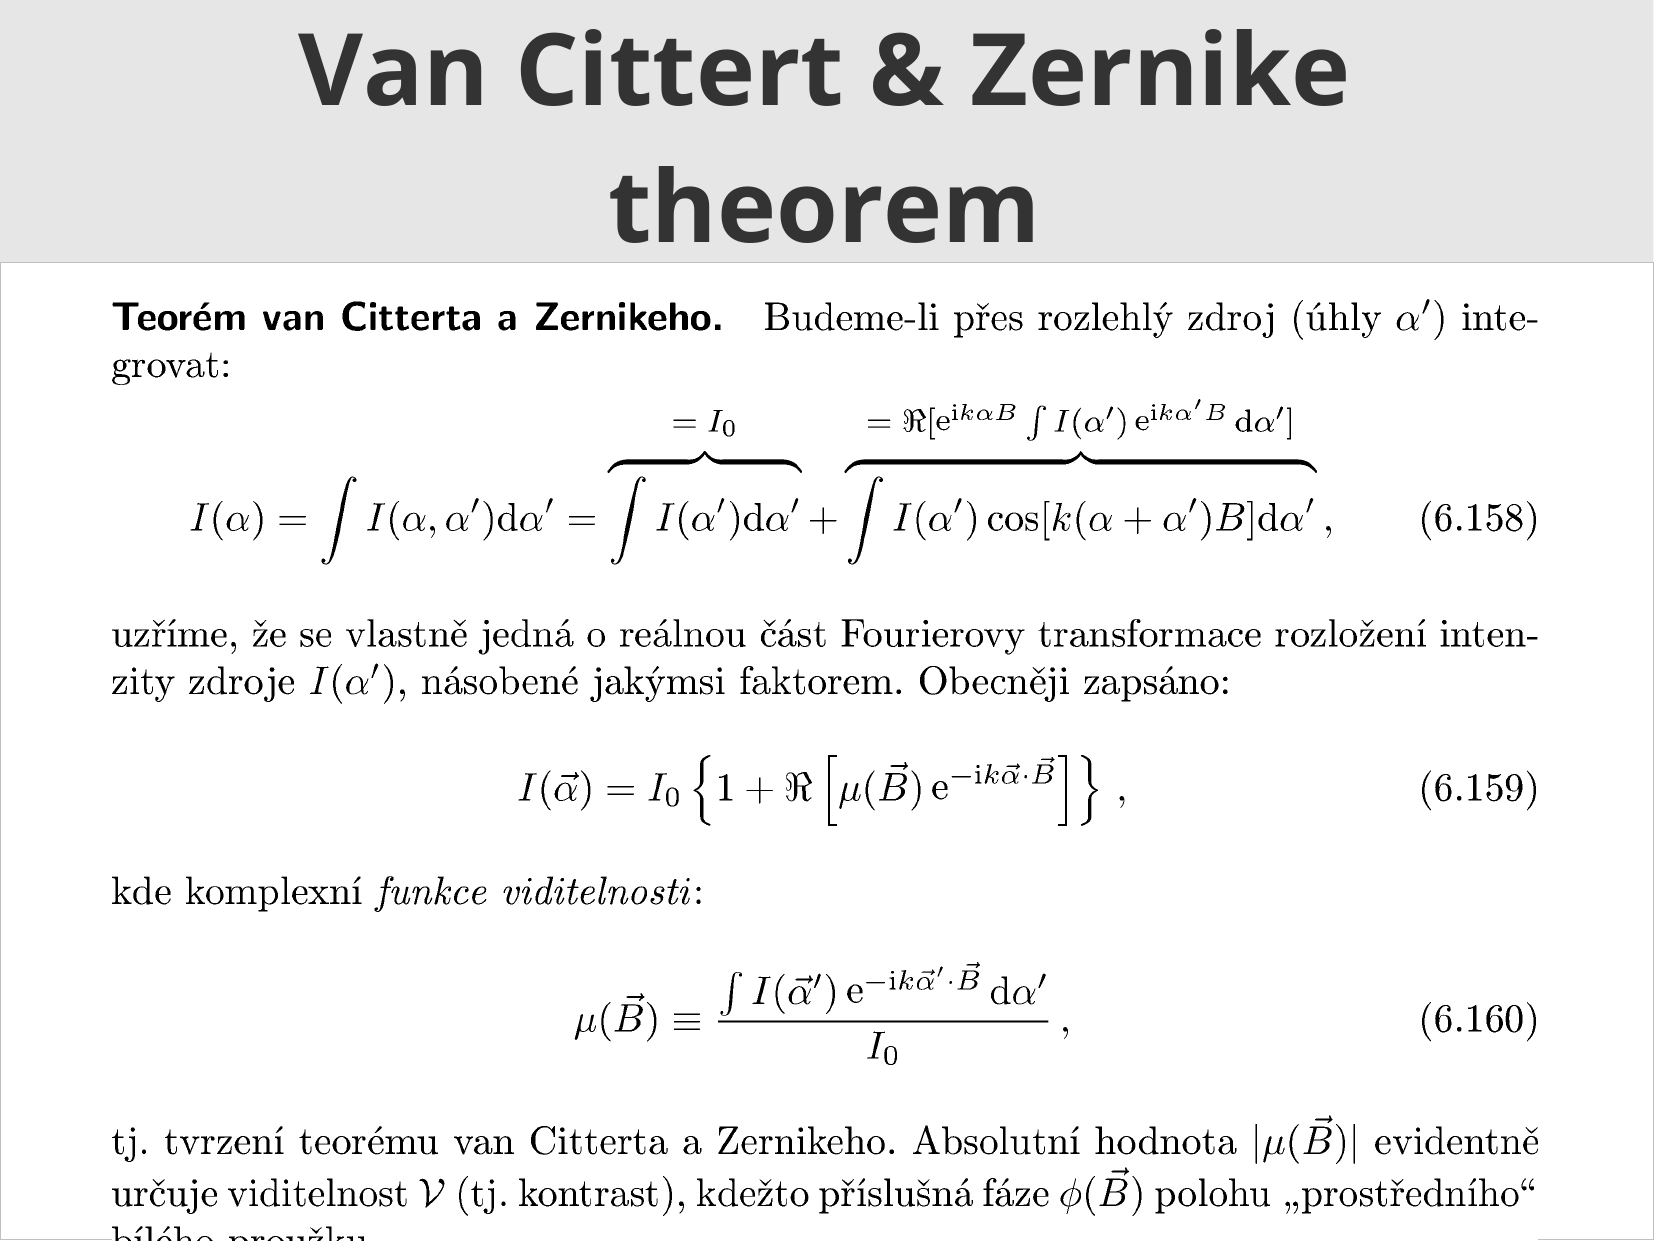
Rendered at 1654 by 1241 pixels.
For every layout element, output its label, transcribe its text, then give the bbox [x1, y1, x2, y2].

title Van Cittert & Zernike theorem [75, 31, 1576, 239]
picture [112, 299, 1538, 1241]
